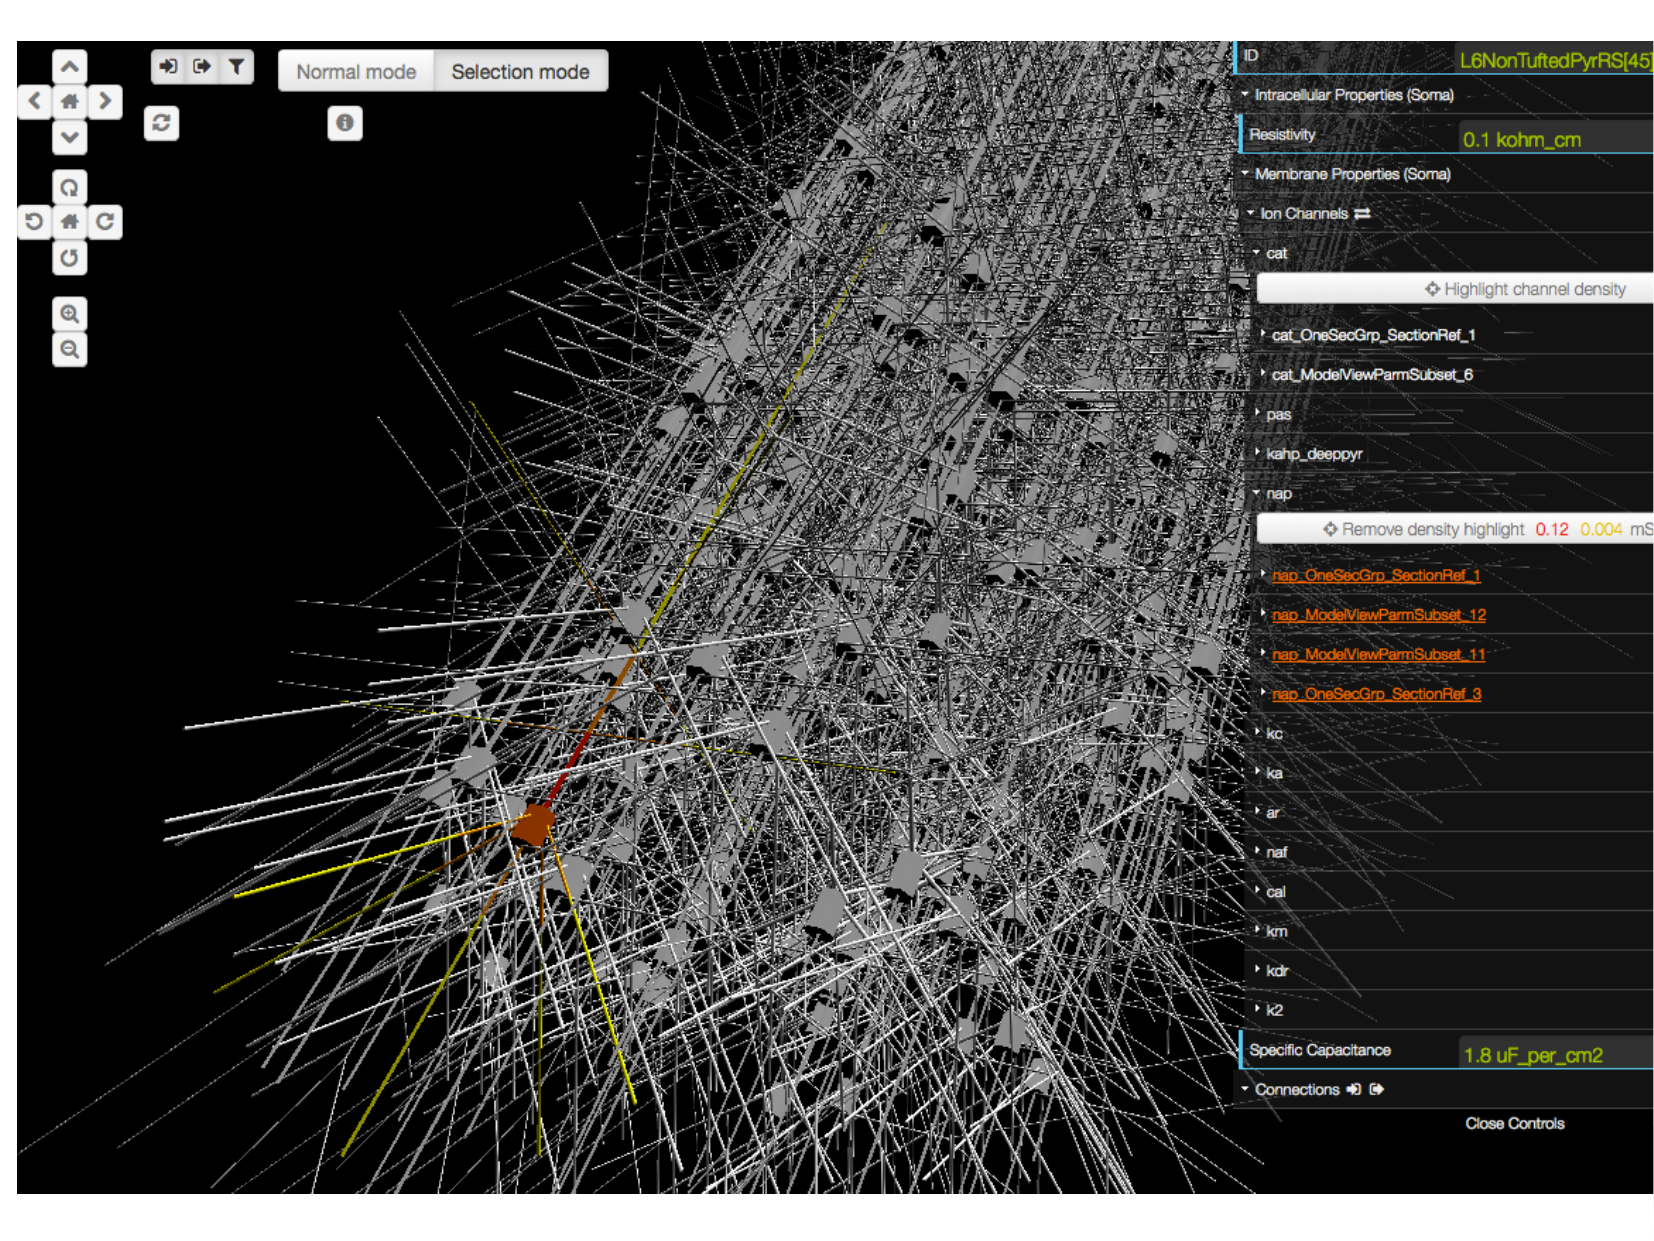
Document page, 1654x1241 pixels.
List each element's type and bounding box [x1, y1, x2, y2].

text_box [0, 1043, 1654, 1241]
picture [17, 41, 1654, 1194]
